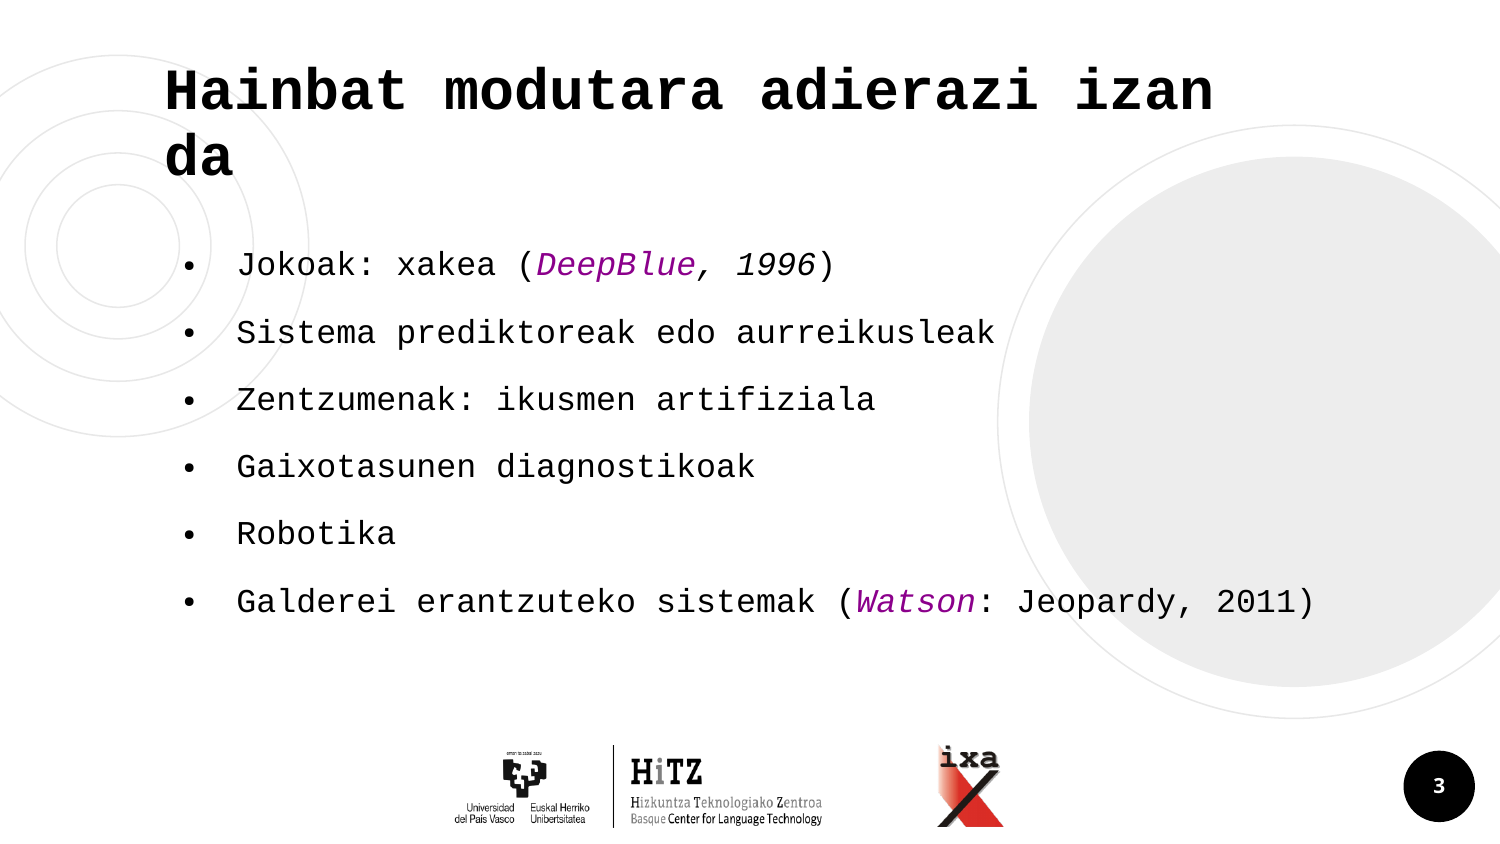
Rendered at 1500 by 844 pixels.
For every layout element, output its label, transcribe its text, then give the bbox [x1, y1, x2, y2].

list Jokoak: xakea (DeepBlue, 1996) Sistema prediktoreak edo aurreikusleak Zentzumenak: ikusmen artifiziala Gaixotasunen diagnostikoak Robotika Galderei erantzuteko sistemak (Watson: Jeopardy, 2011) [165, 248, 1359, 745]
picture [450, 745, 827, 828]
picture [937, 745, 1004, 827]
title Hainbat modutara adierazi izan da [164, 60, 1311, 193]
text_box <zenbakia> [1403, 750, 1475, 823]
